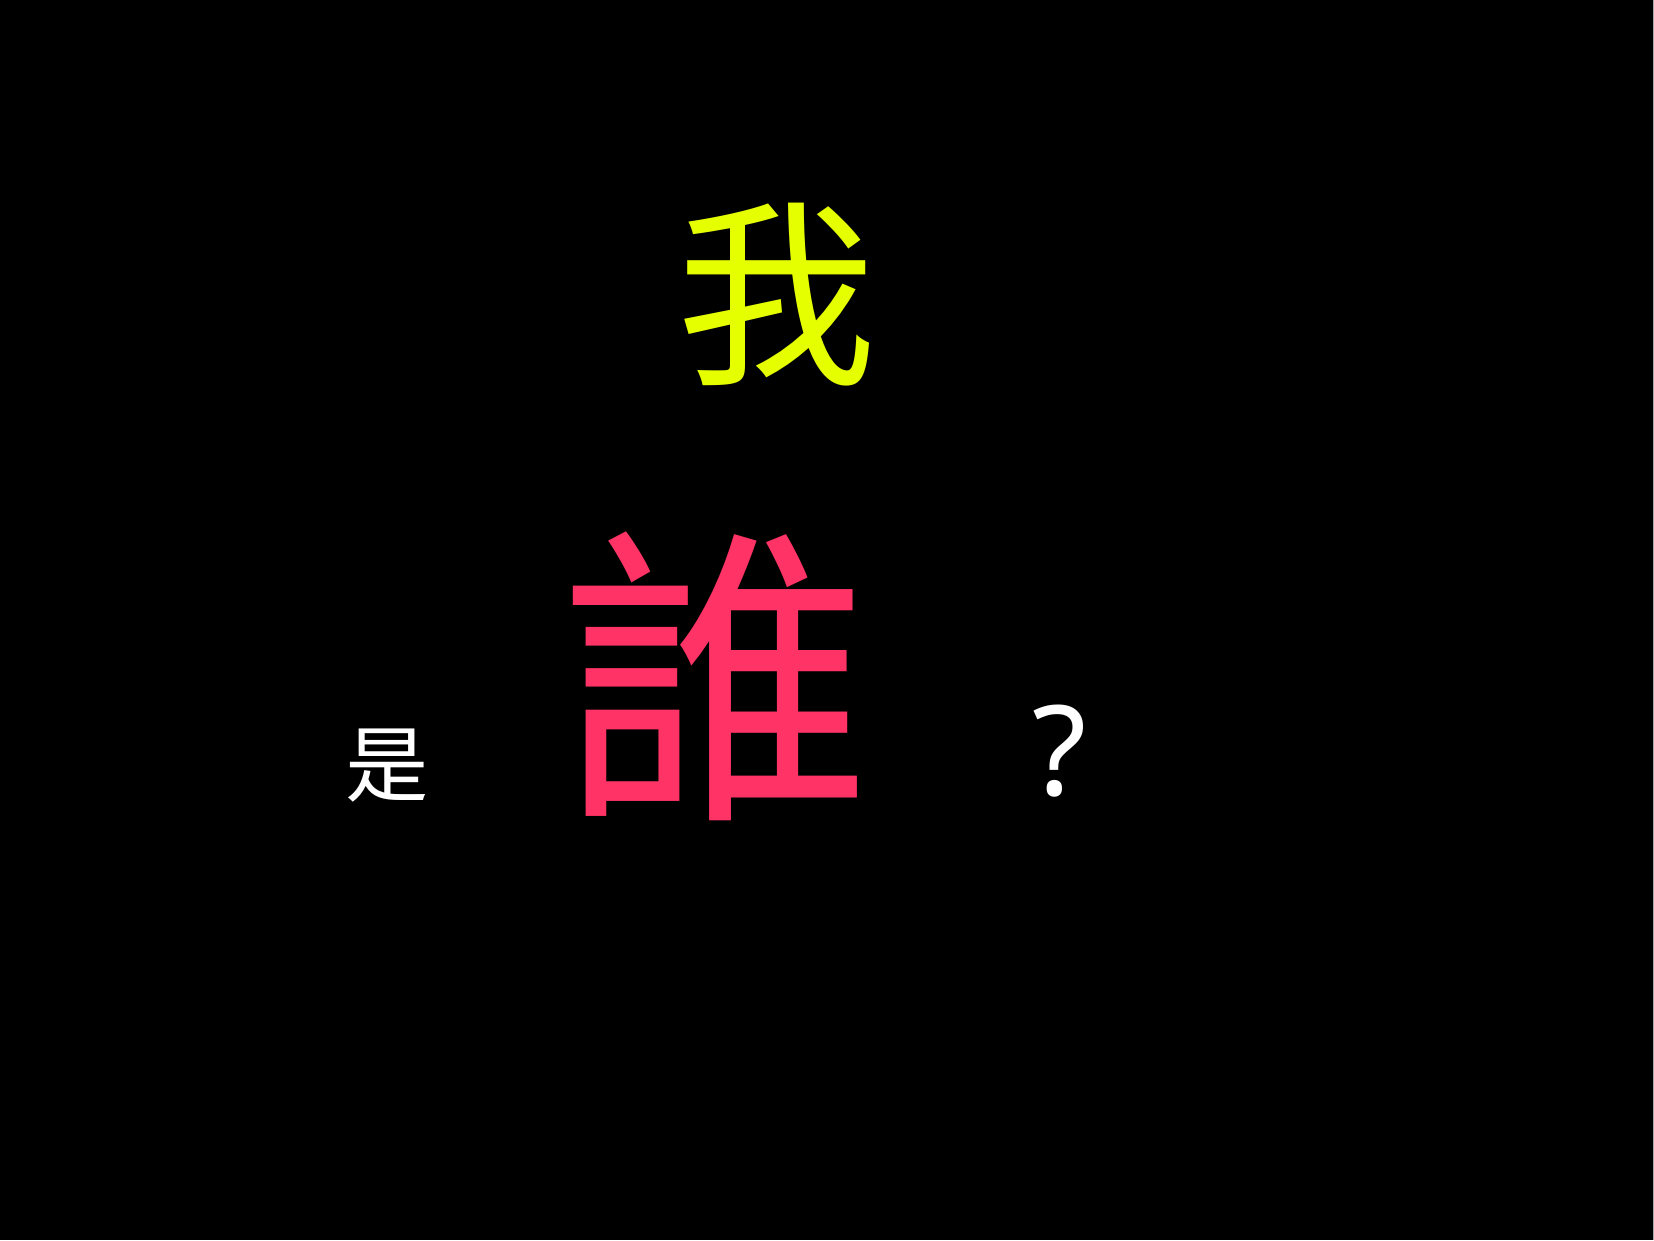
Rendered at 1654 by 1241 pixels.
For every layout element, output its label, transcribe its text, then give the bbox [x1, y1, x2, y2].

text_box 我 [661, 129, 910, 345]
text_box 是 誰 ? [330, 425, 1477, 753]
